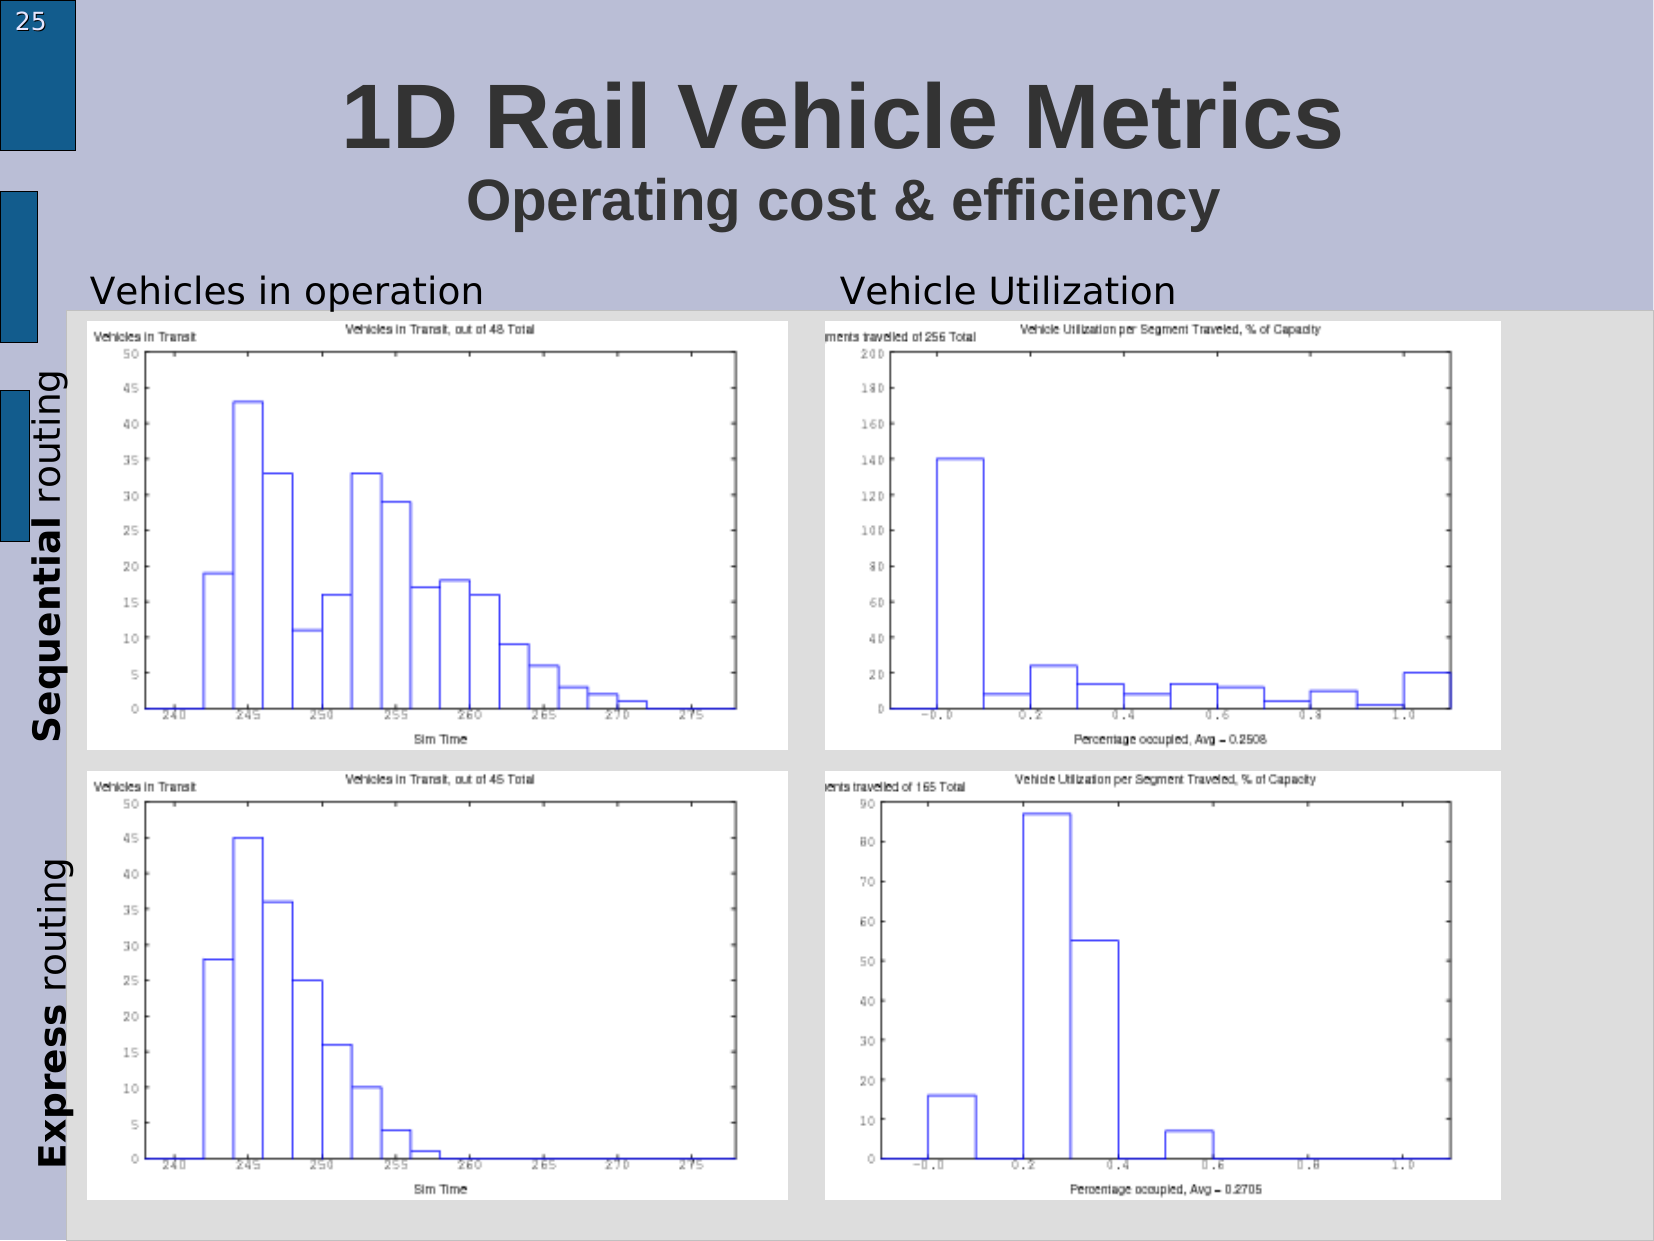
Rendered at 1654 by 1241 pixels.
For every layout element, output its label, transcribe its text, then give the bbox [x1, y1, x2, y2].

picture [87, 321, 788, 751]
text_box Sequential routing [17, 362, 77, 759]
text_box Vehicle Utilization [825, 262, 1186, 321]
picture [825, 771, 1501, 1201]
picture [825, 321, 1501, 751]
title 1D Rail Vehicle Metrics Operating cost & efficiency [75, 0, 1613, 299]
picture [87, 771, 788, 1201]
text_box Express routing [23, 848, 82, 1185]
text_box Vehicles in operation [75, 262, 492, 321]
